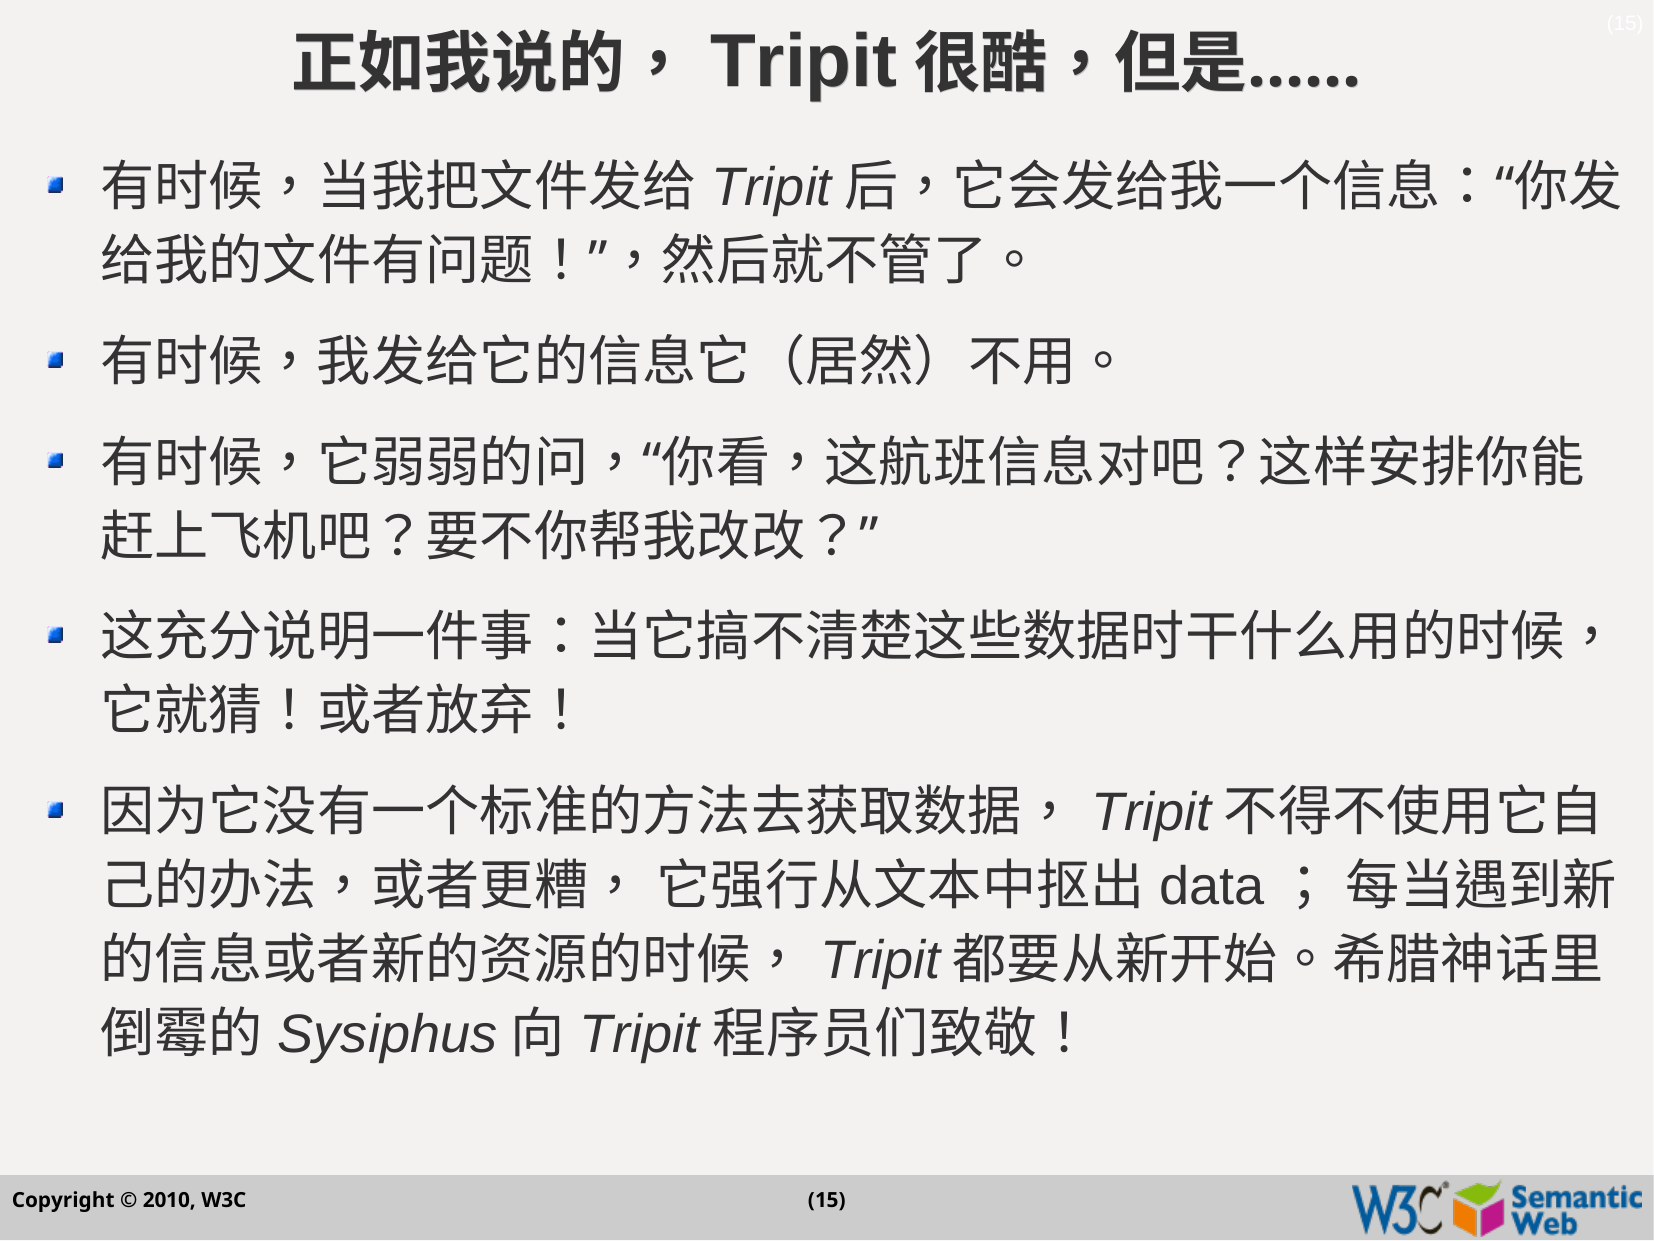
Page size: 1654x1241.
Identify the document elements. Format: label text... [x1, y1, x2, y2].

title 正如我说的，Tripit很酷，但是…… [0, 0, 1654, 119]
list 有时候，当我把文件发给Tripit后，它会发给我一个信息：“你发给我的文件有问题！”，然后就不管了。 有时候，我发给它的信息它（居然）不用。 有时候，它弱弱的问，“你看，这航班信息对吧？这样安排你能赶上飞机吧？要不你帮我改改？” 这充分说明一件事：当它搞不清楚这些数据时干什么用的时候，它就猜！或者放弃！ 因为它没有一个标准的方法去获取数据，Tripit不得不使用它自己的办法，或者更糟， 它强行从文本中抠出data； 每当遇到新的信息或者新的资源的时候，Tripit都要从新开始。希腊神话里倒霉的Sysiphus向Tripit程序员们致敬！ [29, 147, 1624, 1134]
picture [1352, 1178, 1642, 1237]
